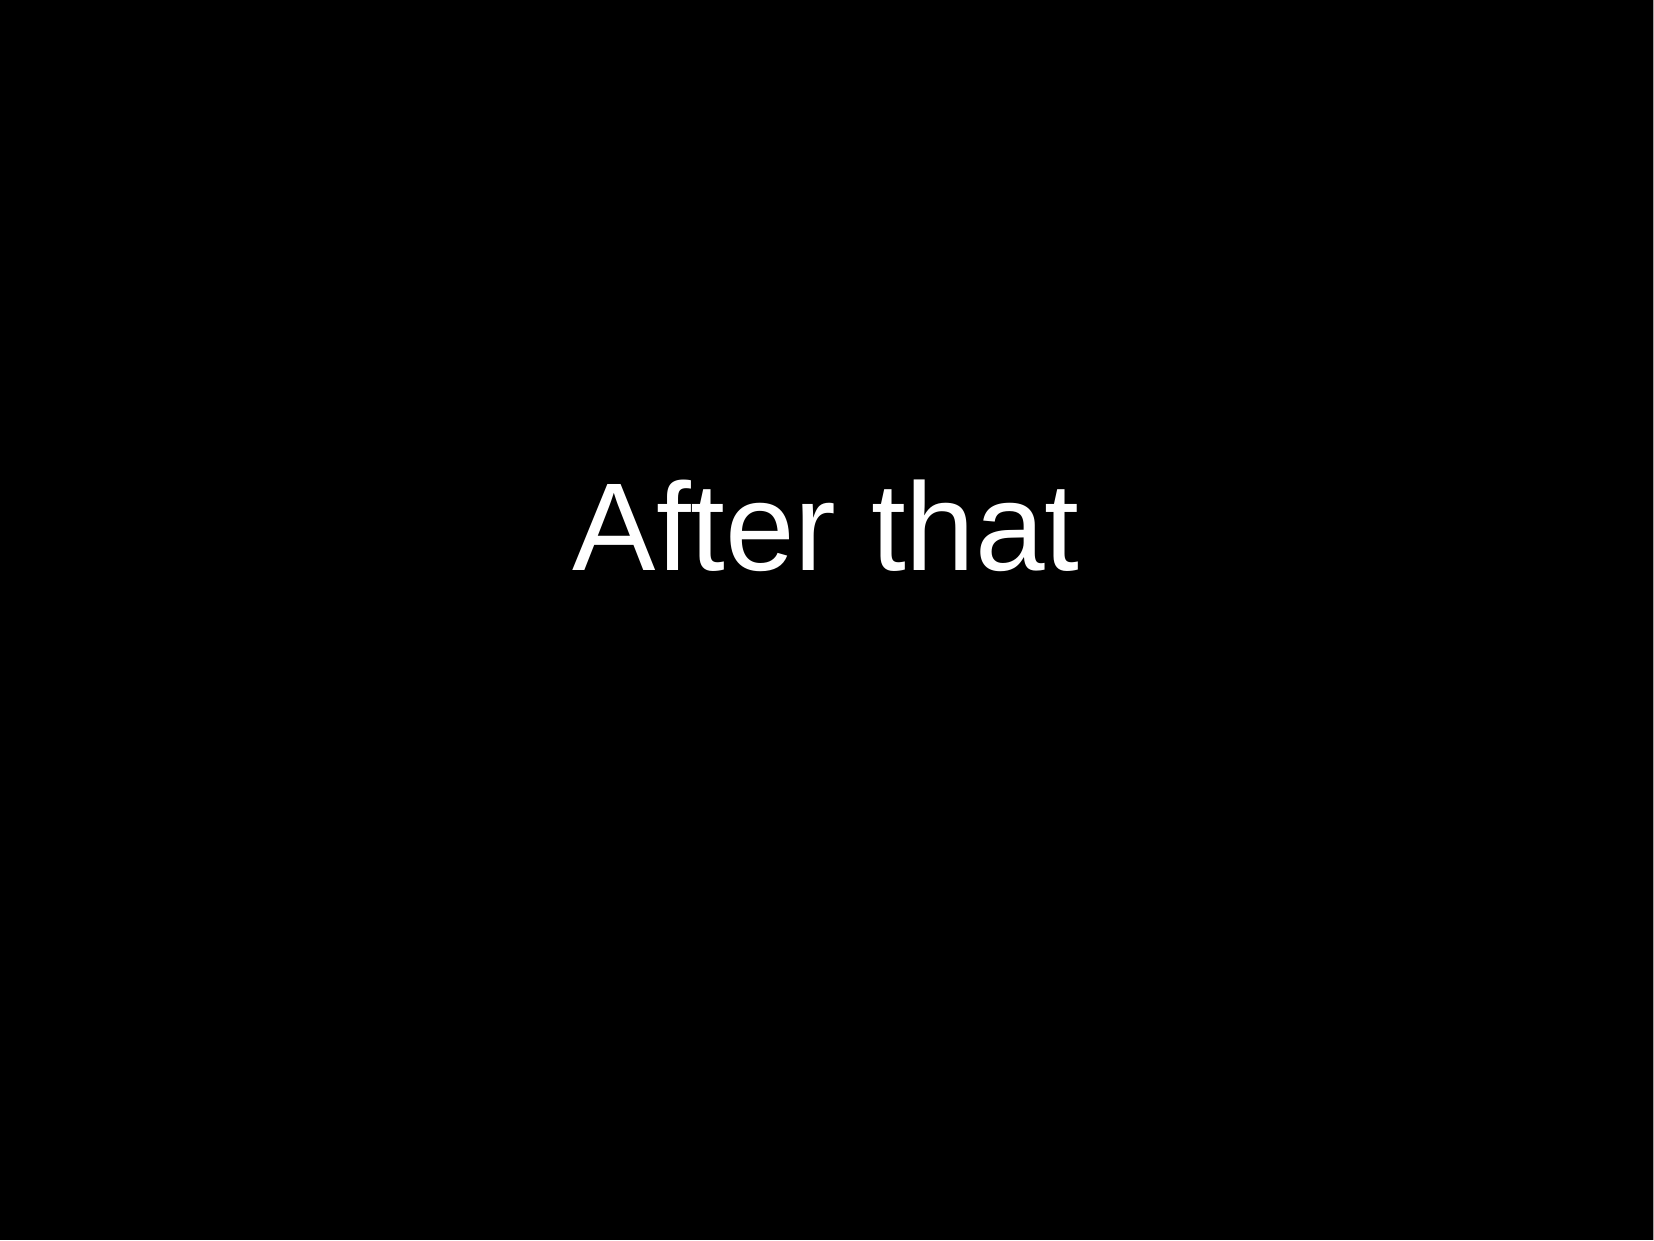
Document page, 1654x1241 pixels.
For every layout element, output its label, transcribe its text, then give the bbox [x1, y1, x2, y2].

text_box After that [558, 449, 1096, 605]
